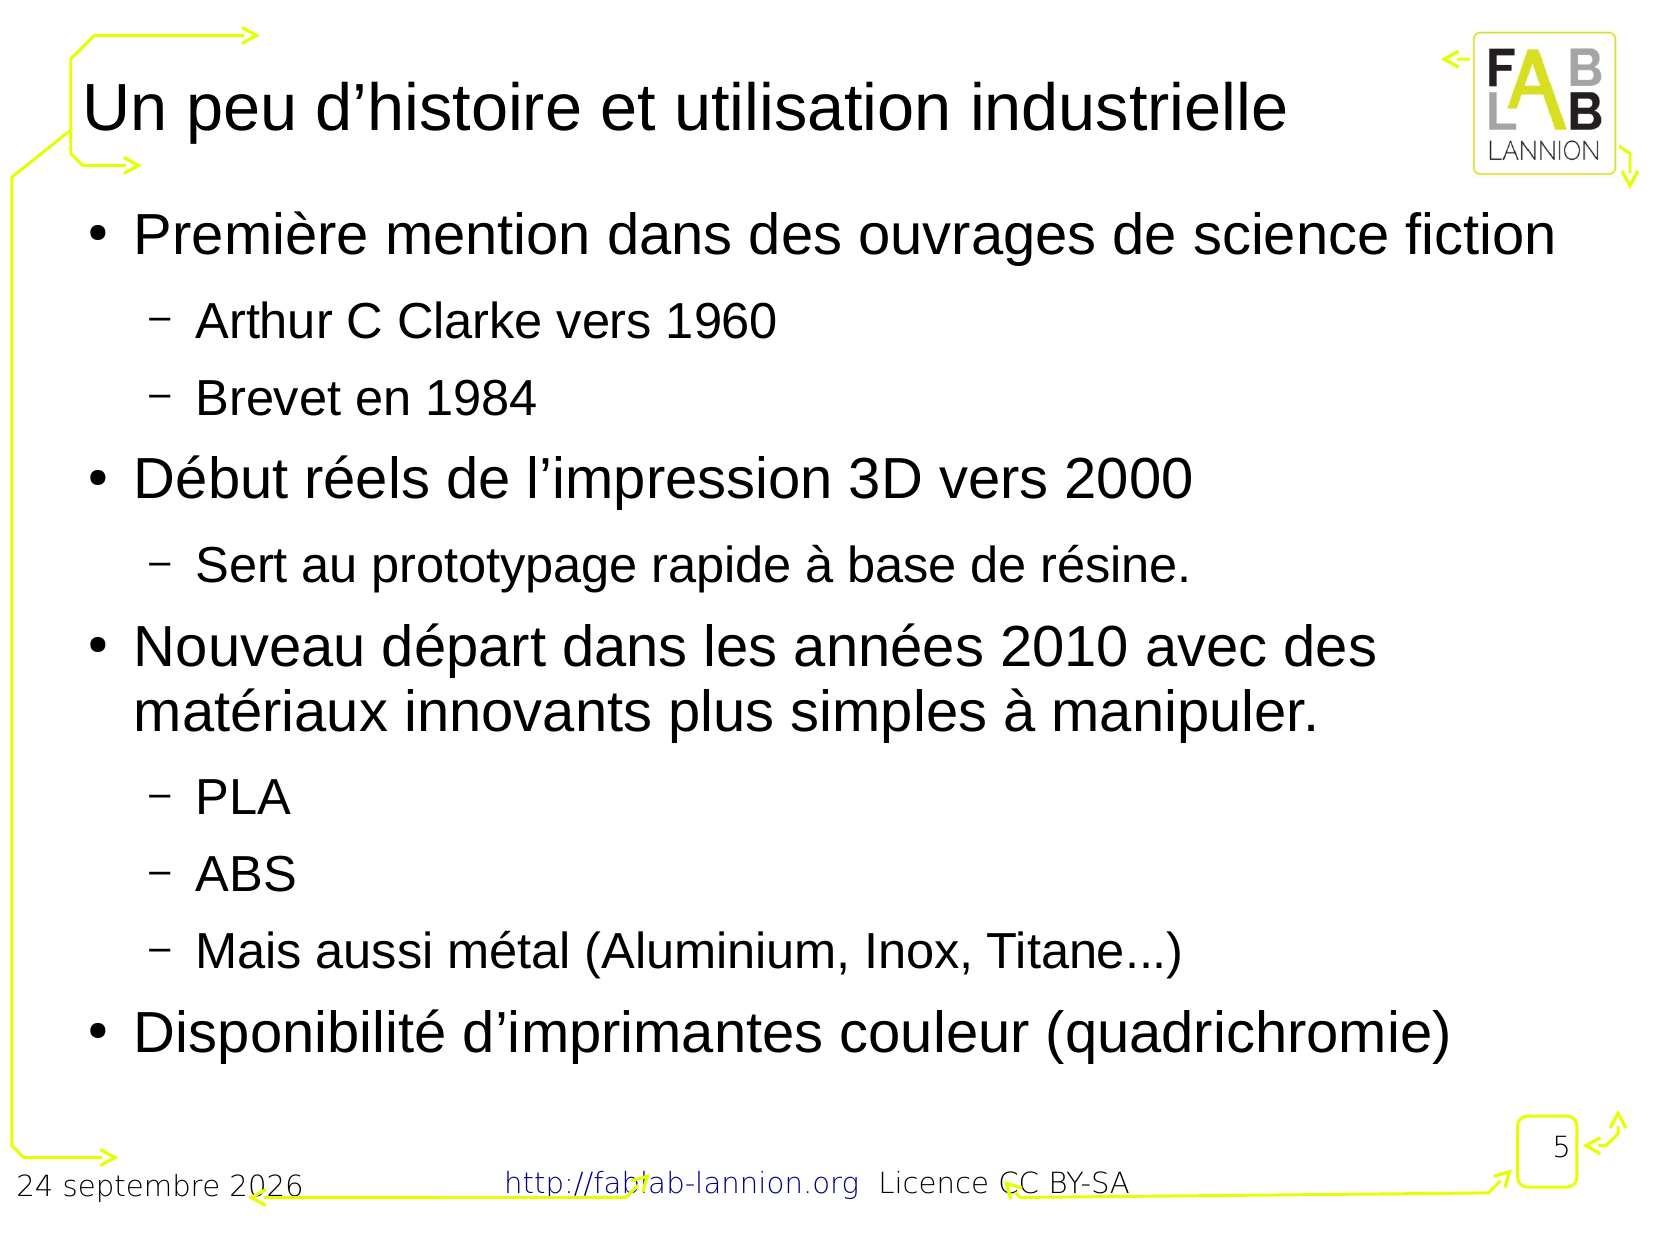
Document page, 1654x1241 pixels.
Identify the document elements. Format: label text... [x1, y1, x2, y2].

title Un peu d’histoire et utilisation industrielle [82, 49, 1441, 166]
list Première mention dans des ouvrages de science fiction Arthur C Clarke vers 1960 Brevet en 1984 Début réels de l’impression 3D vers 2000 Sert au prototypage rapide à base de résine. Nouveau départ dans les années 2010 avec des matériaux innovants plus simples à manipuler. PLA ABS Mais aussi métal (Aluminium, Inox, Titane...) Disponibilité d’imprimantes couleur (quadrichromie) [72, 202, 1561, 1088]
picture [1470, 29, 1619, 178]
